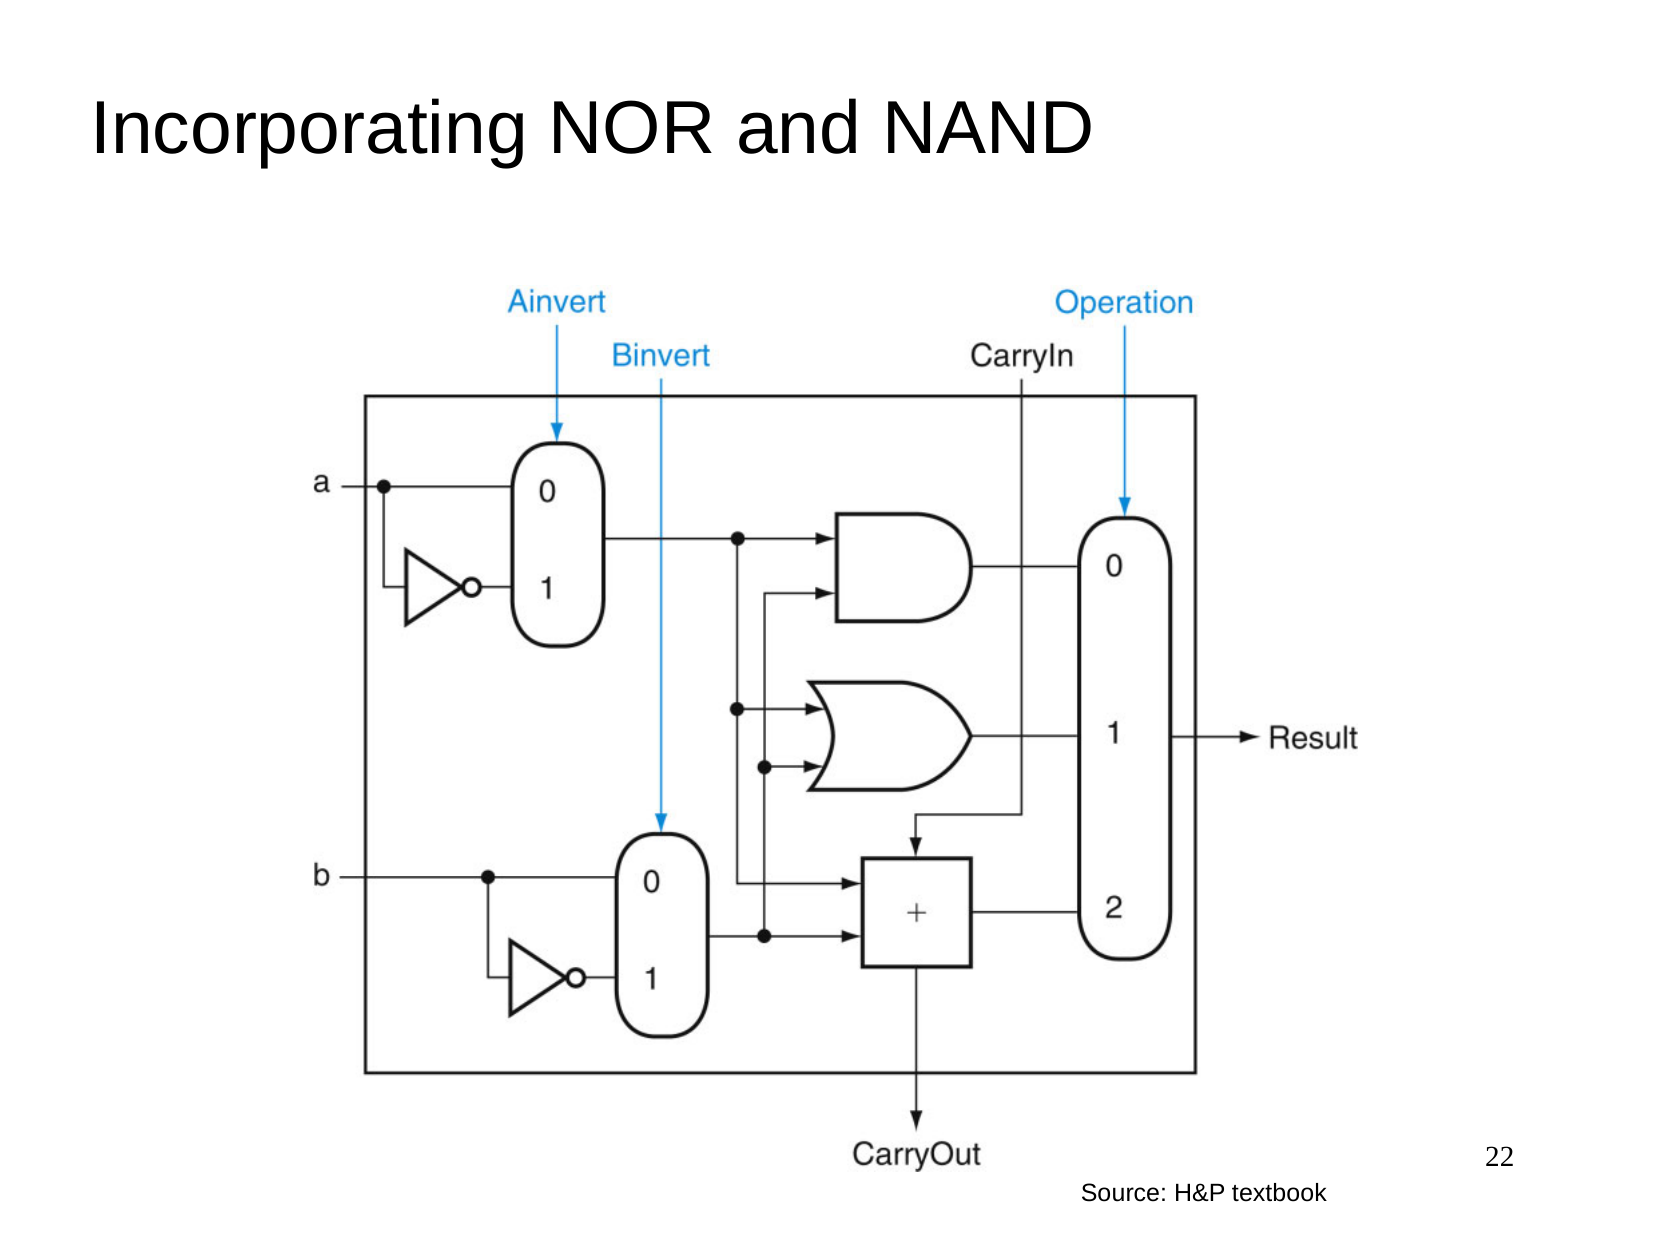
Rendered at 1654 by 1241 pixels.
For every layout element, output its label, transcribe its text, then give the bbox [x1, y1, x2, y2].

text_box <number> [1343, 1129, 1530, 1213]
text_box Incorporating NOR and NAND [75, 71, 1111, 177]
picture [313, 285, 1358, 1172]
text_box Source: H&P textbook [1066, 1168, 1343, 1214]
